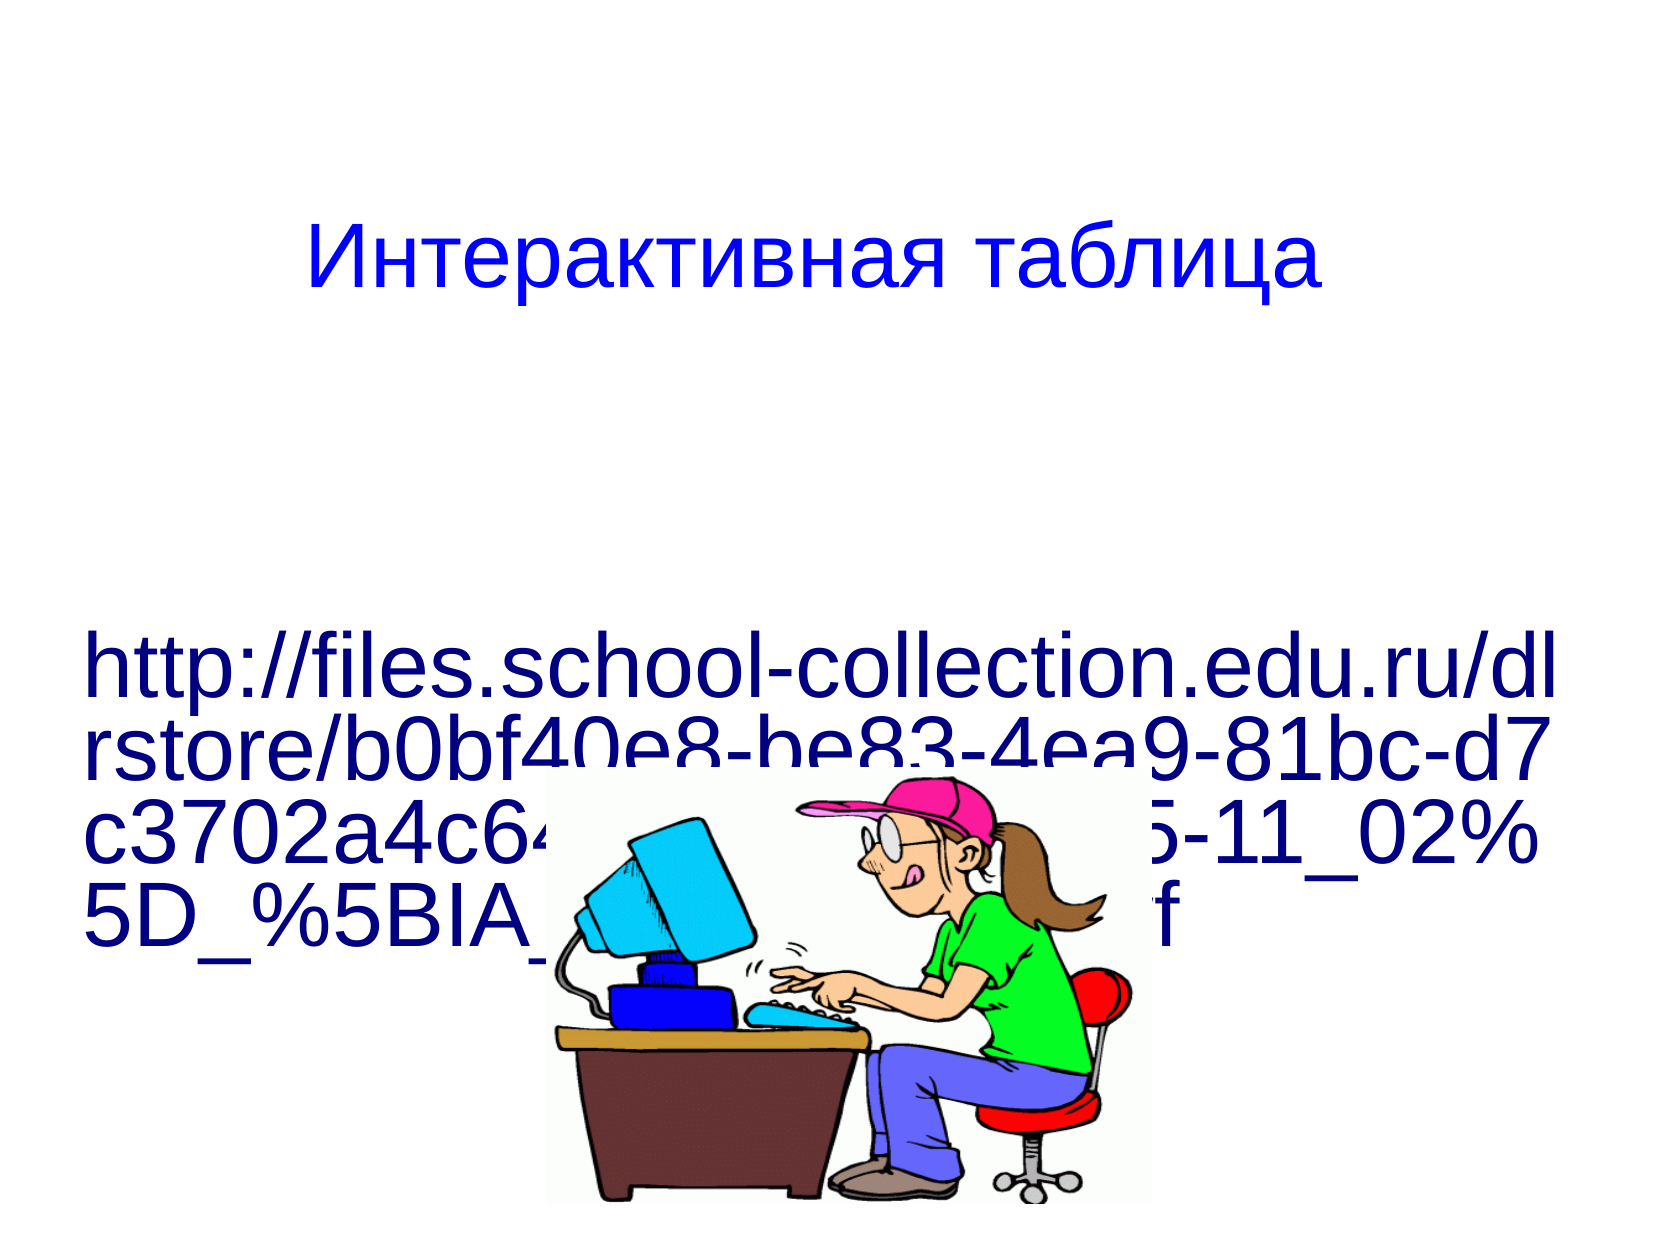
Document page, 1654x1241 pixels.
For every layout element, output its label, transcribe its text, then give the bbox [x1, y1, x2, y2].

picture [546, 767, 1152, 1204]
title Интерактивная таблица http://files.school-collection.edu.ru/dlrstore/b0bf40e8-be83-4ea9-81bc-d7c3702a4c64/%5BIS-TA_05-11_02%5D_%5BIA_11-AT%5D.swf [82, 0, 1571, 820]
